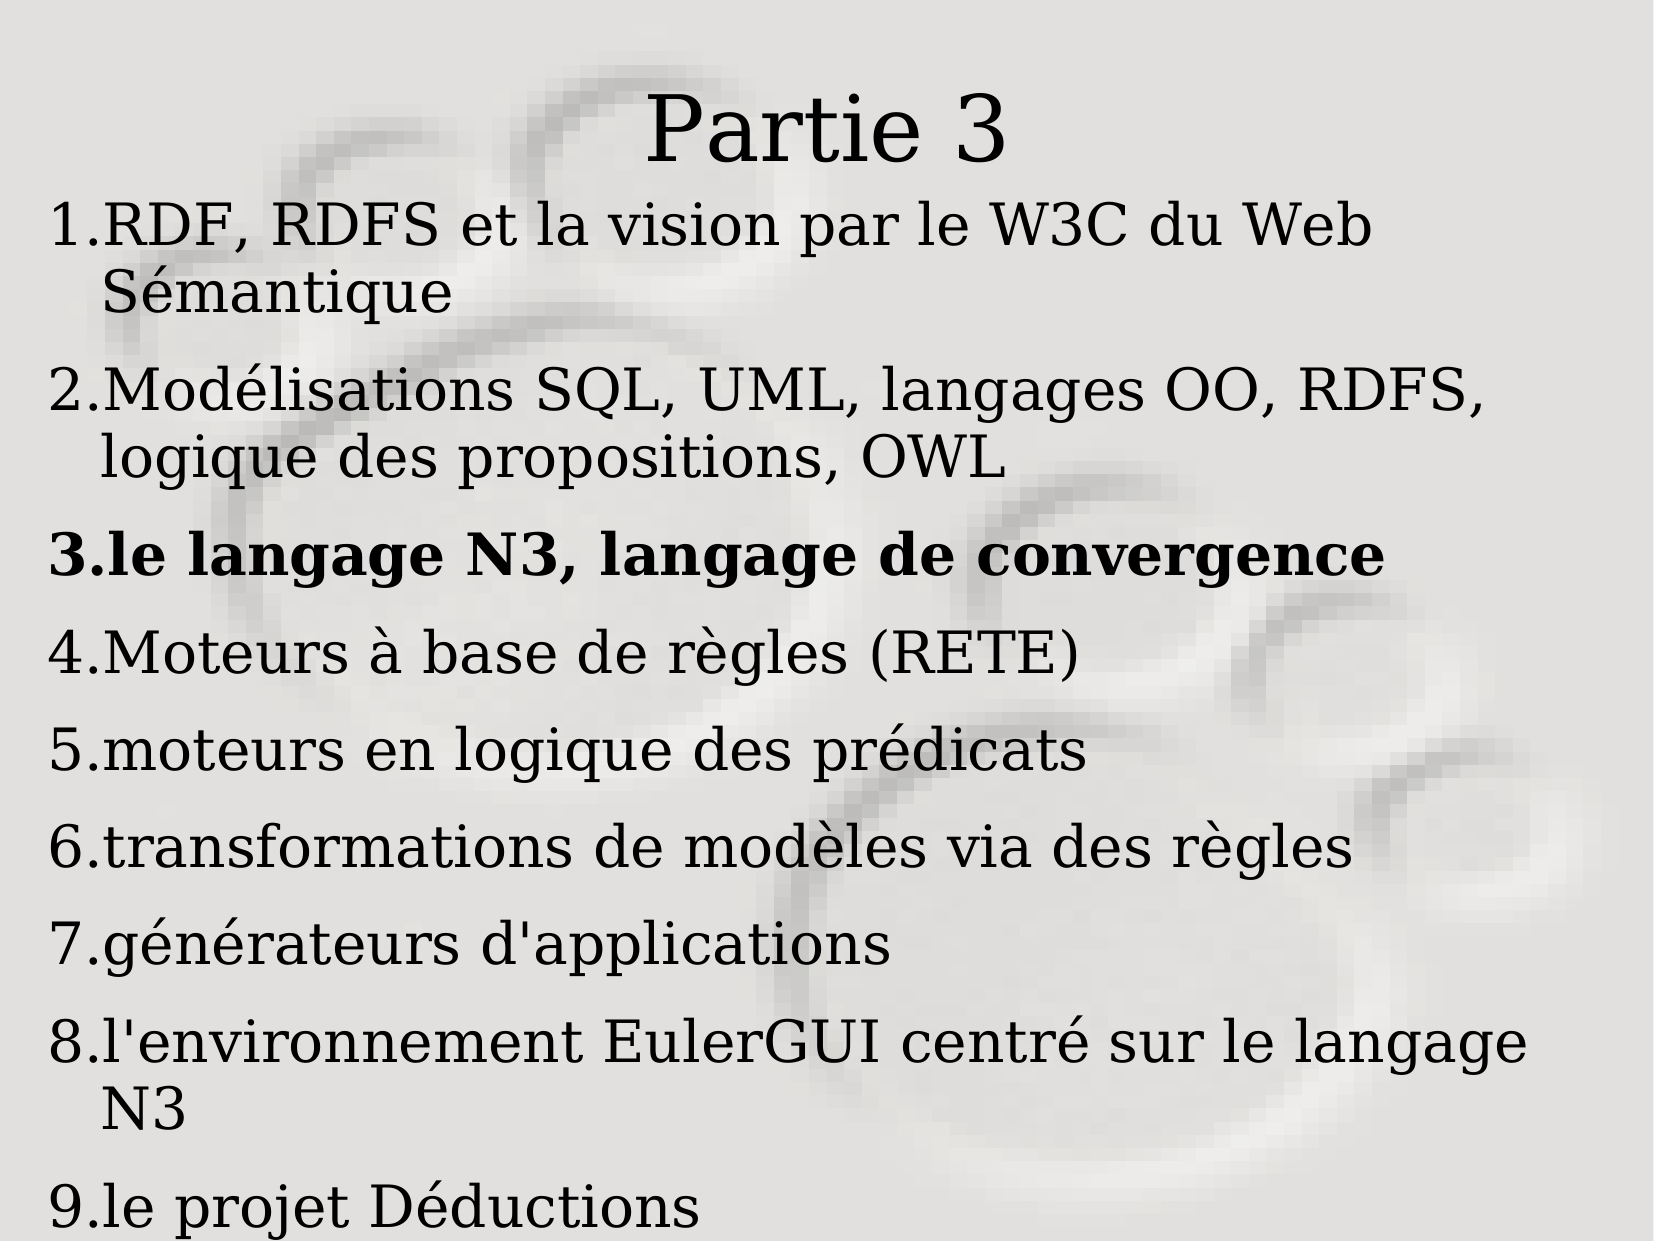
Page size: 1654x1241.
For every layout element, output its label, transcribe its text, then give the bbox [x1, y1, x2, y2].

picture [0, 0, 1654, 1241]
list RDF, RDFS et la vision par le W3C du Web Sémantique Modélisations SQL, UML, langages OO, RDFS, logique des propositions, OWL le langage N3, langage de convergence Moteurs à base de règles (RETE) moteurs en logique des prédicats transformations de modèles via des règles générateurs d'applications l'environnement EulerGUI centré sur le langage N3 le projet Déductions [29, 191, 1565, 1241]
title Partie 3 [121, 25, 1534, 191]
